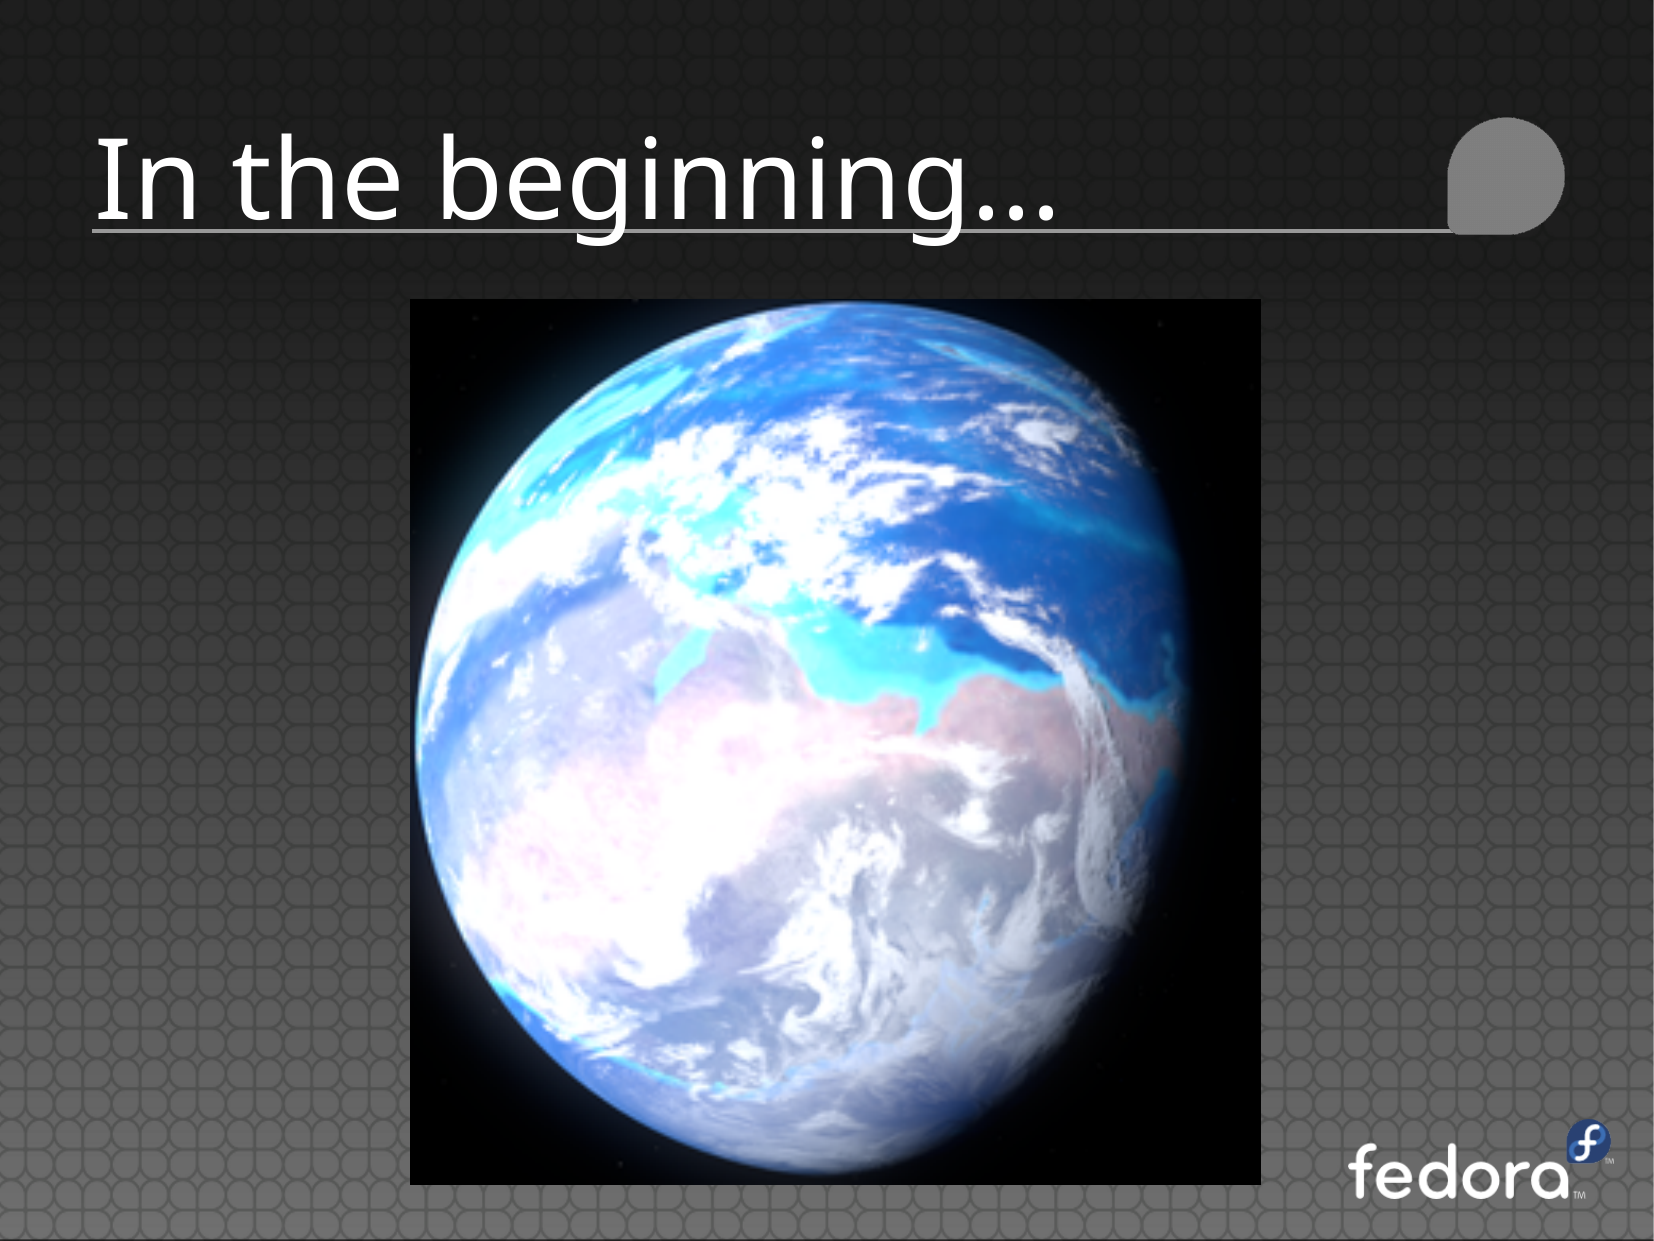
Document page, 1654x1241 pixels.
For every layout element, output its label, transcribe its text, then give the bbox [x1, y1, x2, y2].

title In the beginning... [94, 100, 1426, 251]
picture [0, 0, 1654, 1241]
